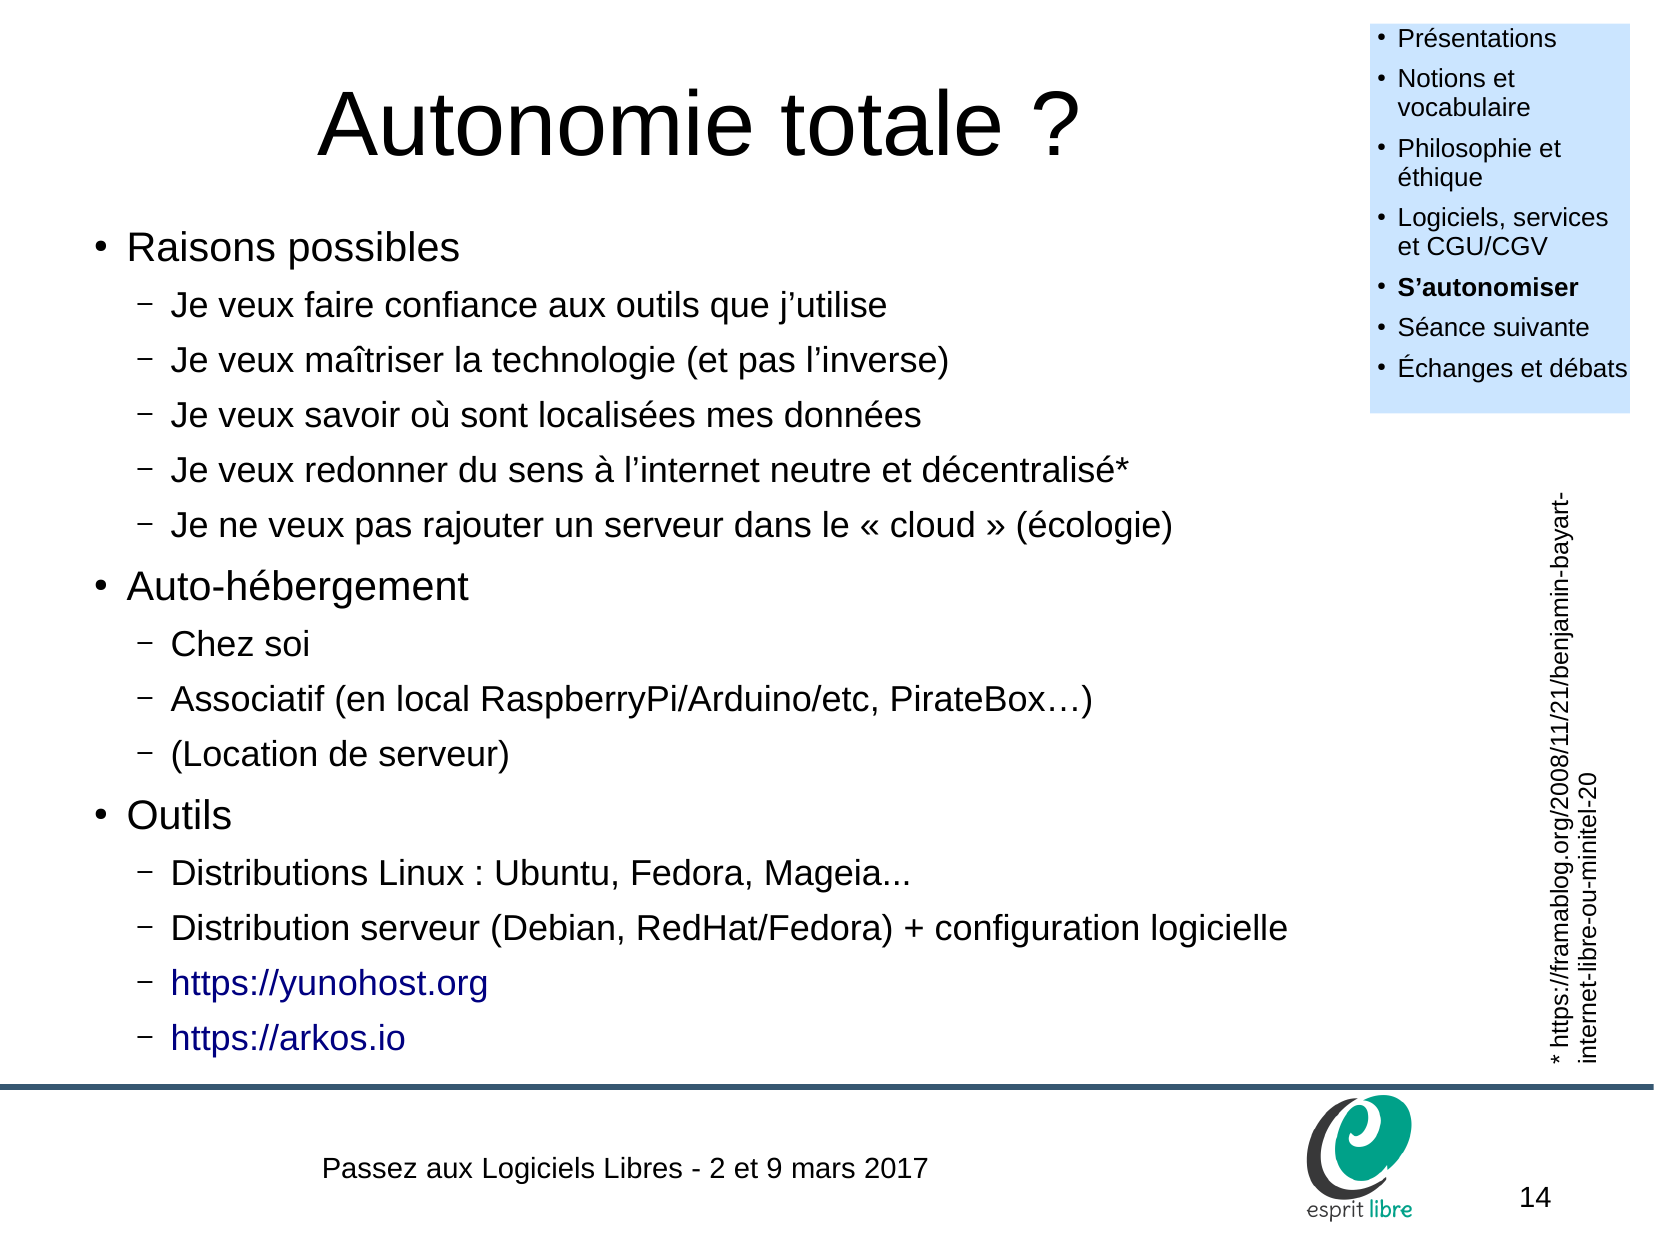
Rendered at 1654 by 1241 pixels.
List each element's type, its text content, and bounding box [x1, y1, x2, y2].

list Présentations Notions et vocabulaire Philosophie et éthique Logiciels, services et CGU/CGV S’autonomiser Séance suivante Échanges et débats [1370, 23, 1630, 414]
text_box * https://framablog.org/2008/11/21/benjamin-bayart-internet-libre-ou-minitel-20 [1537, 437, 1609, 1080]
picture [1293, 1092, 1424, 1223]
title Autonomie totale ? [5, 19, 1394, 227]
list Raisons possibles Je veux faire confiance aux outils que j’utilise Je veux maîtriser la technologie (et pas l’inverse) Je veux savoir où sont localisées mes données Je veux redonner du sens à l’internet neutre et décentralisé* Je ne veux pas rajouter un serveur dans le « cloud » (écologie) Auto-hébergement Chez soi Associatif (en local RaspberryPi/Arduino/etc, PirateBox…) (Location de serveur) Outils Distributions Linux : Ubuntu, Fedora, Mageia... Distribution serveur (Debian, RedHat/Fedora) + configuration logicielle https://yunohost.org https://arkos.io [82, 224, 1571, 1063]
